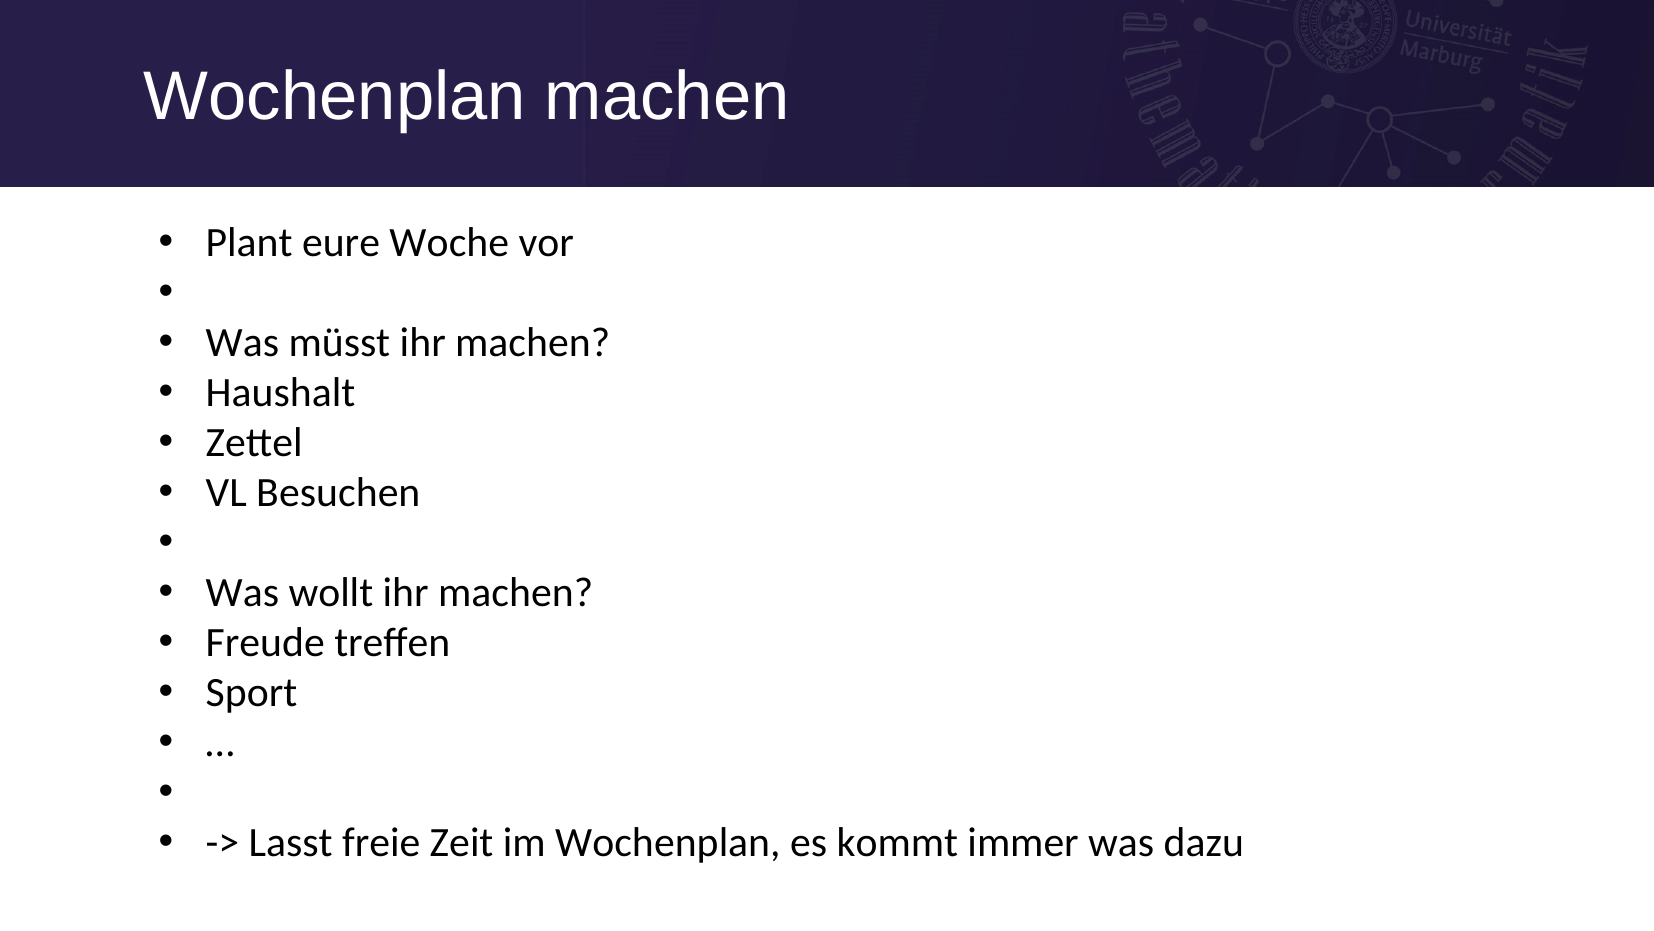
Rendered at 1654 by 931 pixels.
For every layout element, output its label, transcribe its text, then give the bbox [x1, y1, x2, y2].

picture [0, 0, 1654, 187]
text_box Wochenplan machen [143, 14, 1260, 170]
text_box Plant eure Woche vor Was müsst ihr machen? Haushalt Zettel VL Besuchen Was wollt ihr machen? Freude treffen Sport … -> Lasst freie Zeit im Wochenplan, es kommt immer was dazu [143, 207, 1570, 874]
